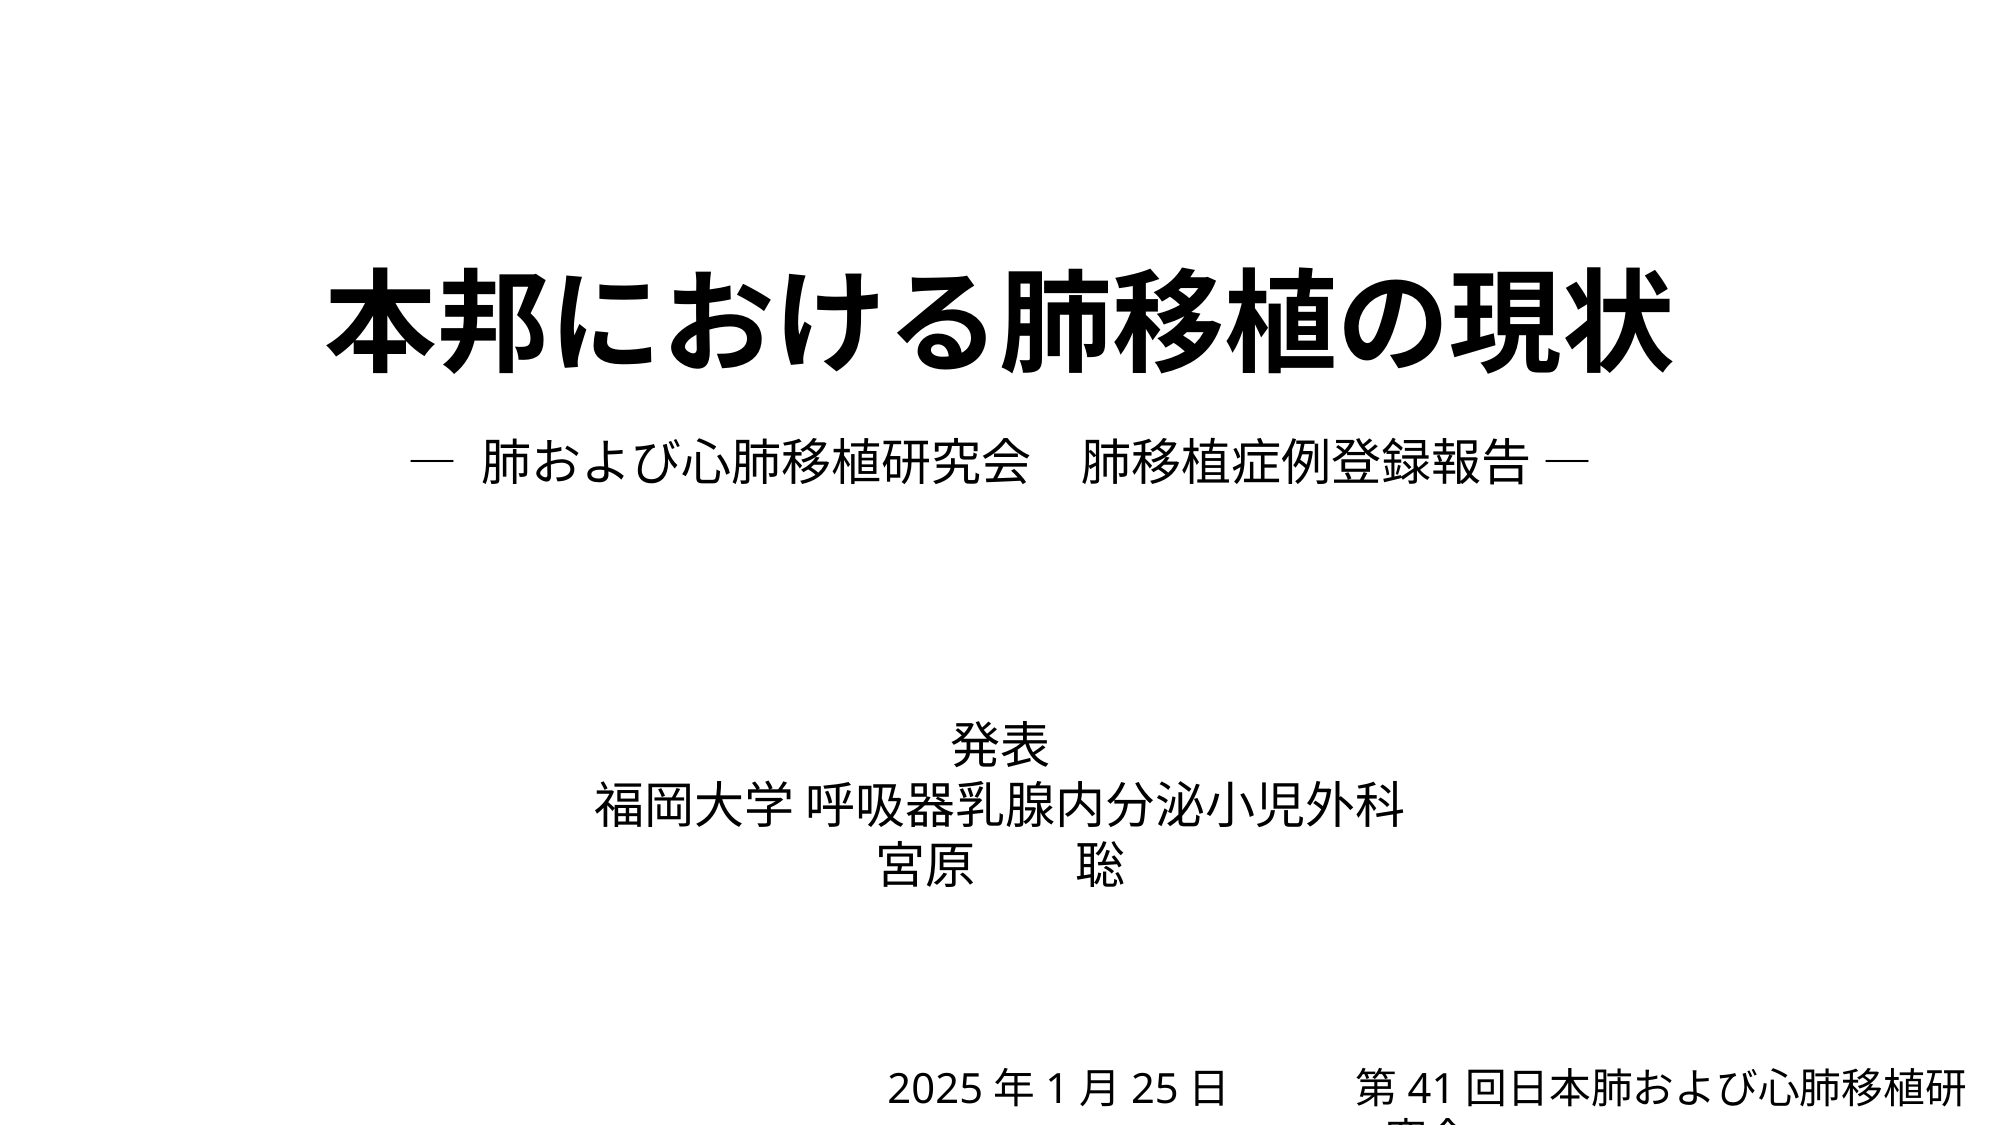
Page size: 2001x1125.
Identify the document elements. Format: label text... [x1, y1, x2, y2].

text_box 2025年1月25日 第41回日本肺および心肺移植研究会 [854, 1054, 2000, 1125]
text_box 本邦における肺移植の現状 [276, 230, 1724, 408]
text_box 発表 福岡大学 呼吸器乳腺内分泌小児外科 宮原 聡 [303, 691, 1697, 915]
text_box ― 肺および心肺移植研究会 肺移植症例登録報告 ― [320, 401, 1680, 520]
